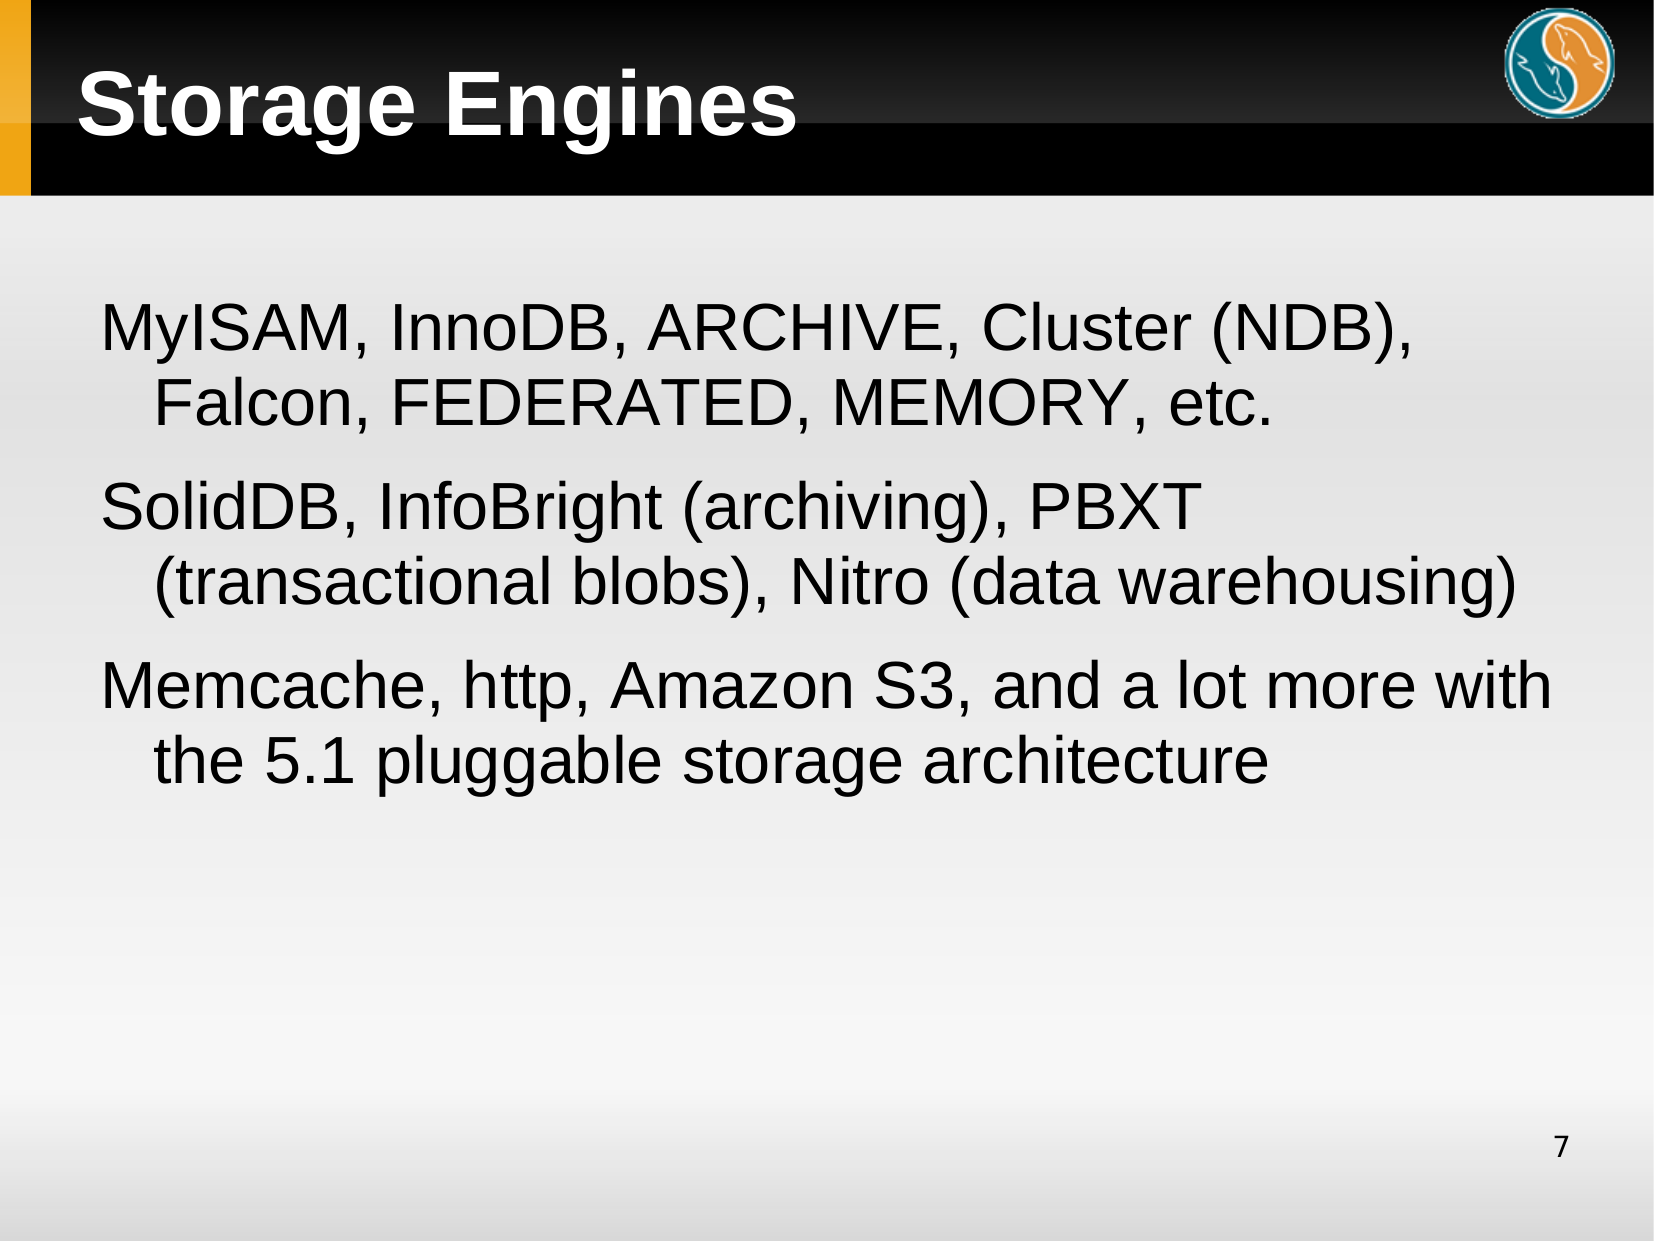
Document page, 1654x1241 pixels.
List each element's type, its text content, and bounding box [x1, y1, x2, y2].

title Storage Engines [76, 7, 1565, 200]
list MyISAM, InnoDB, ARCHIVE, Cluster (NDB), Falcon, FEDERATED, MEMORY, etc. SolidDB, InfoBright (archiving), PBXT (transactional blobs), Nitro (data warehousing) Memcache, http, Amazon S3, and a lot more with the 5.1 pluggable storage architecture [82, 290, 1571, 1094]
picture [0, 0, 1654, 1241]
